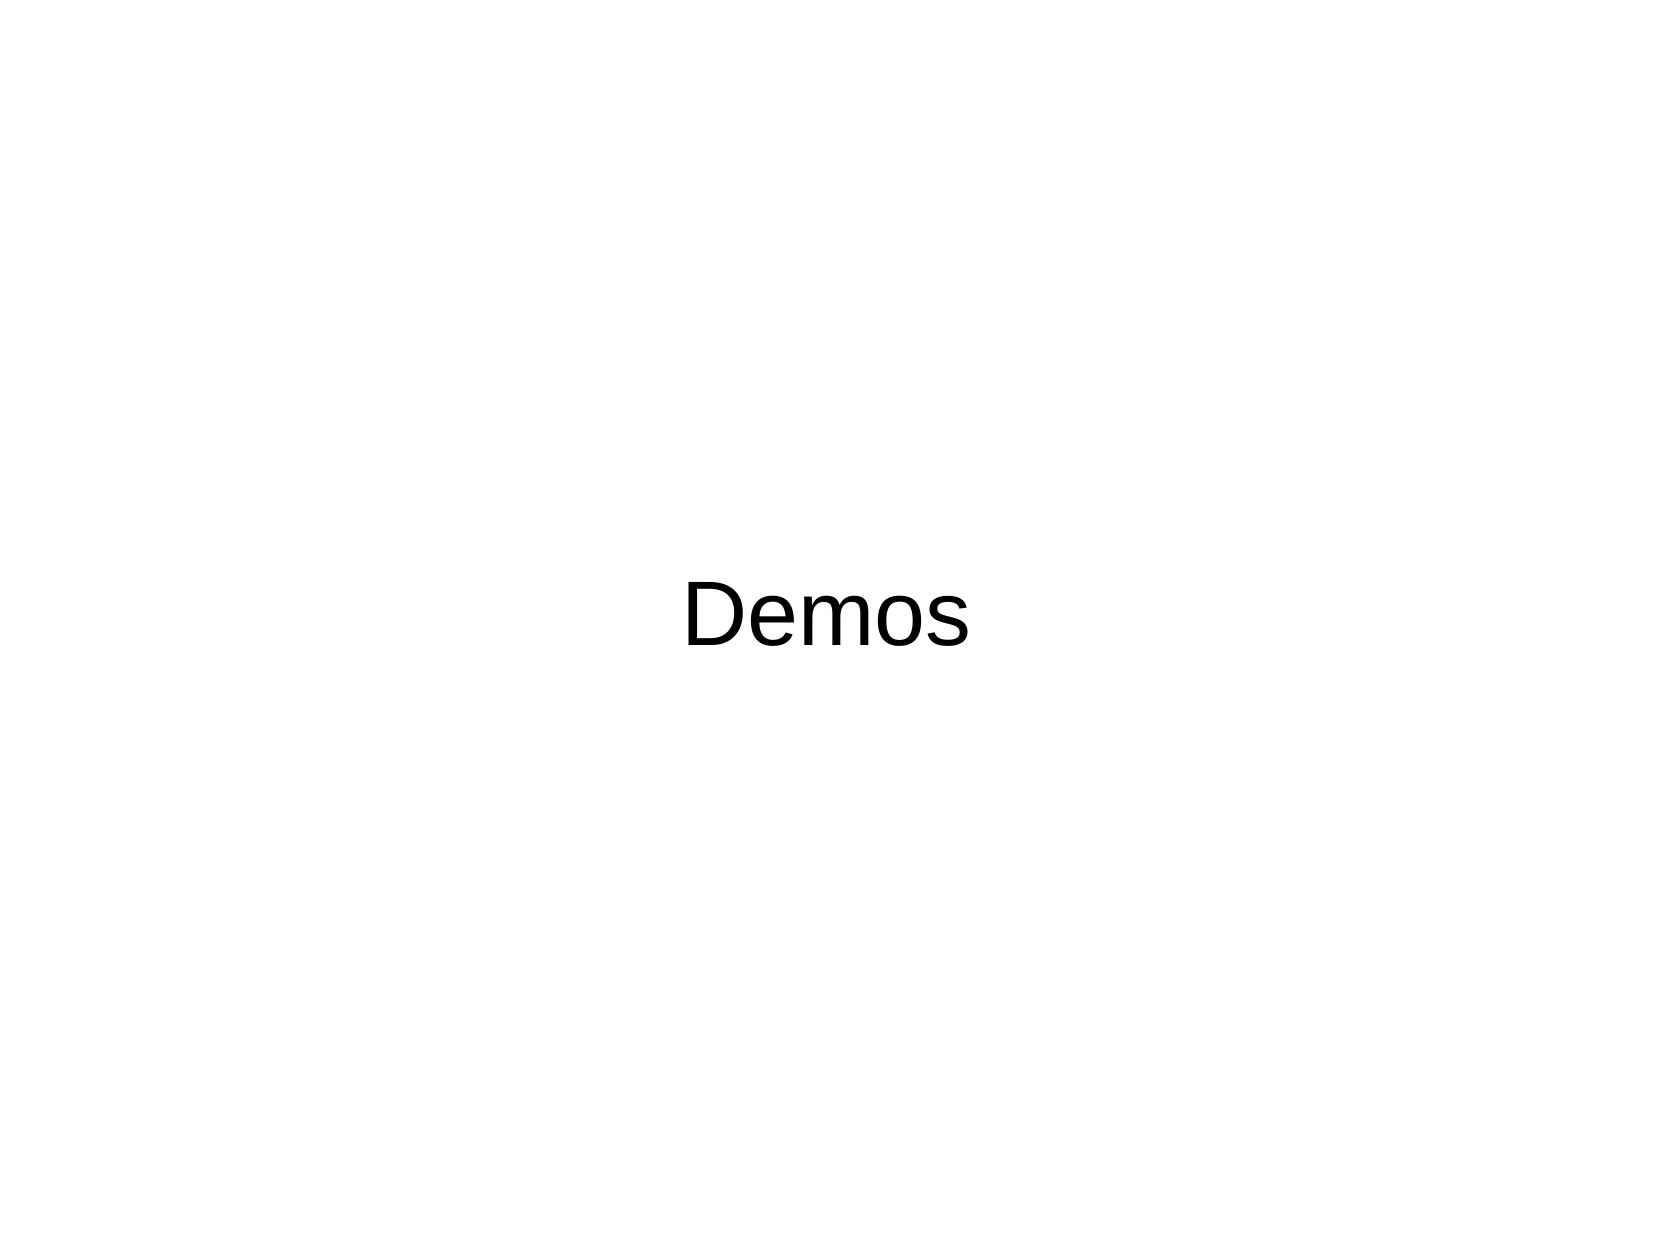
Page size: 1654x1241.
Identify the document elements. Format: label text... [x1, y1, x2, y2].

title Demos [82, 510, 1571, 718]
